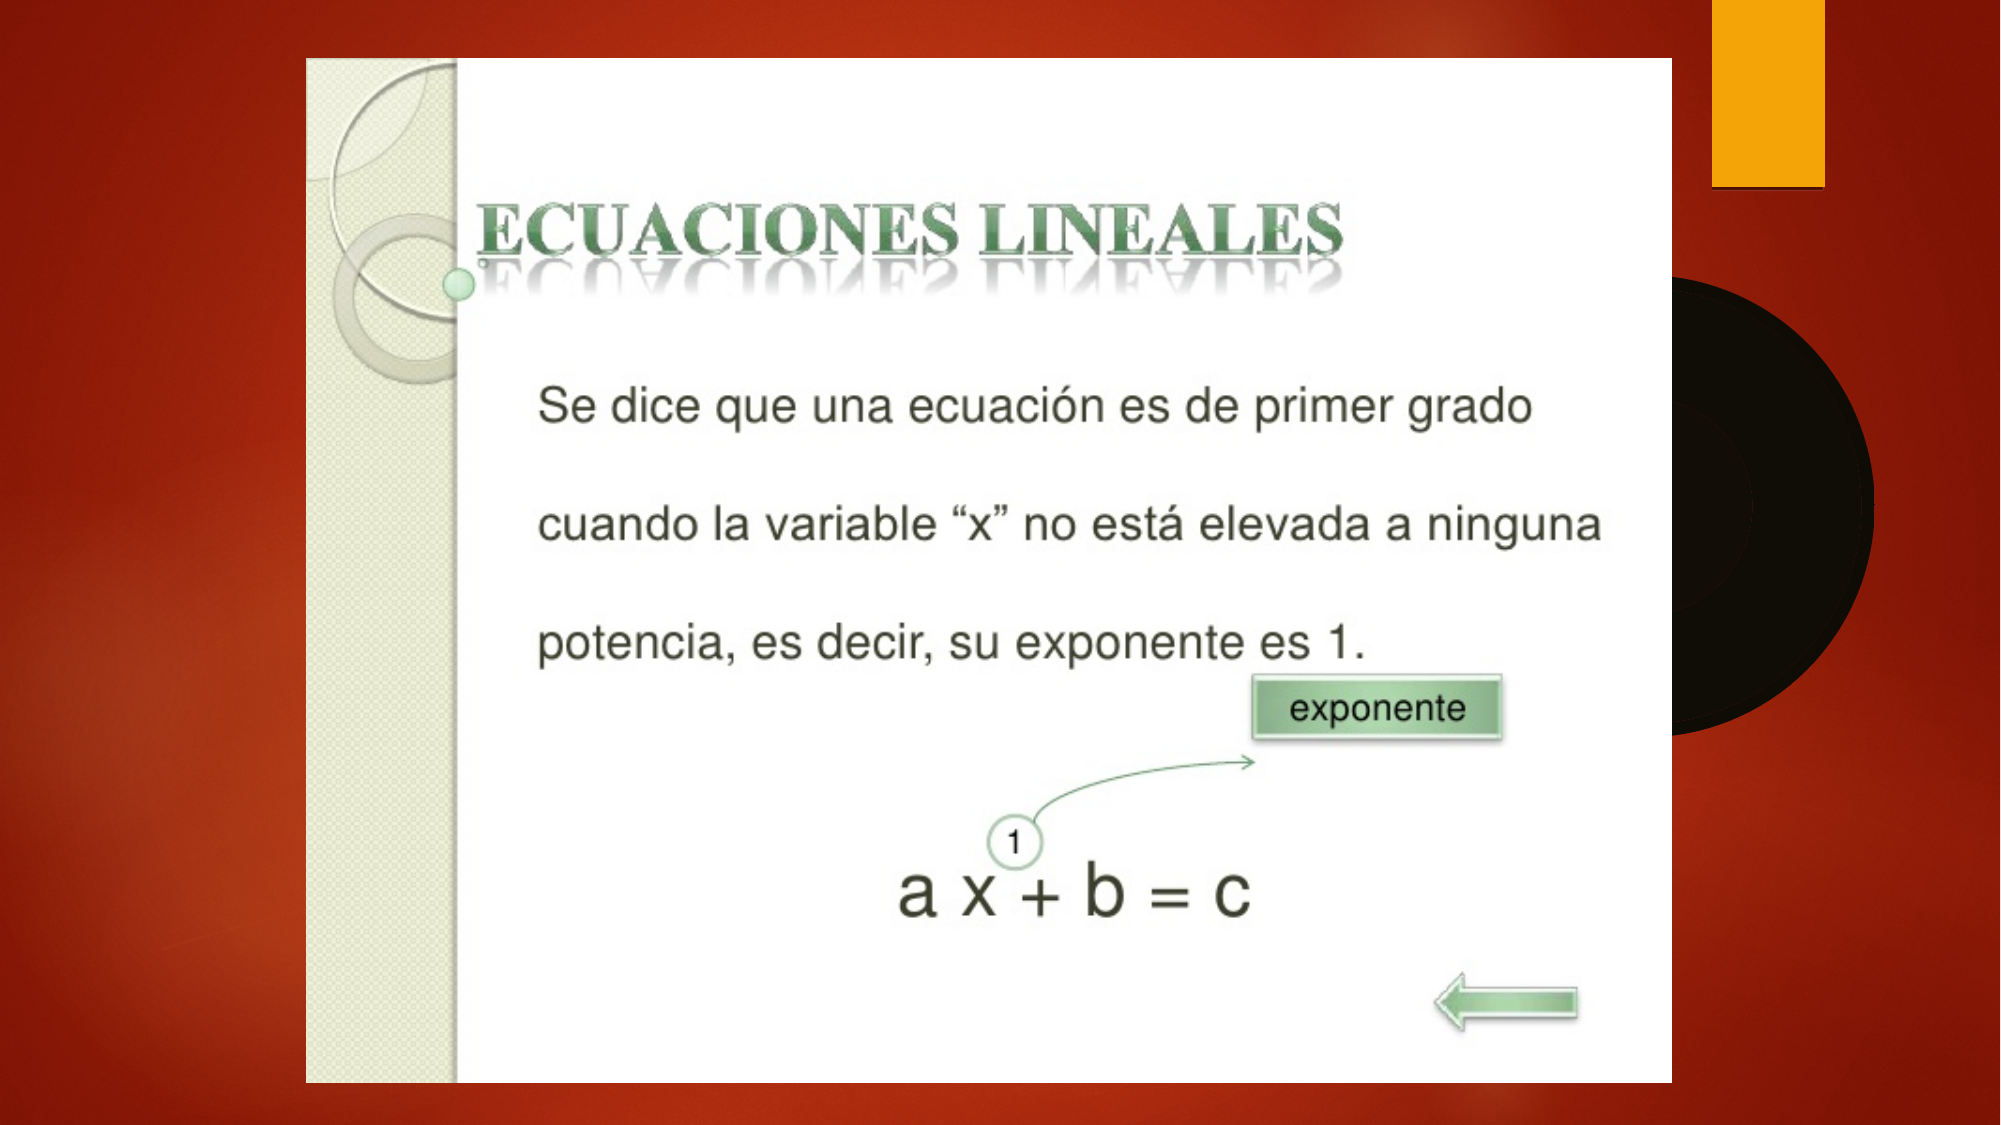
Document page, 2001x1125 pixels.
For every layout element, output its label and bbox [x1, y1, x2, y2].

picture [306, 58, 1672, 1083]
